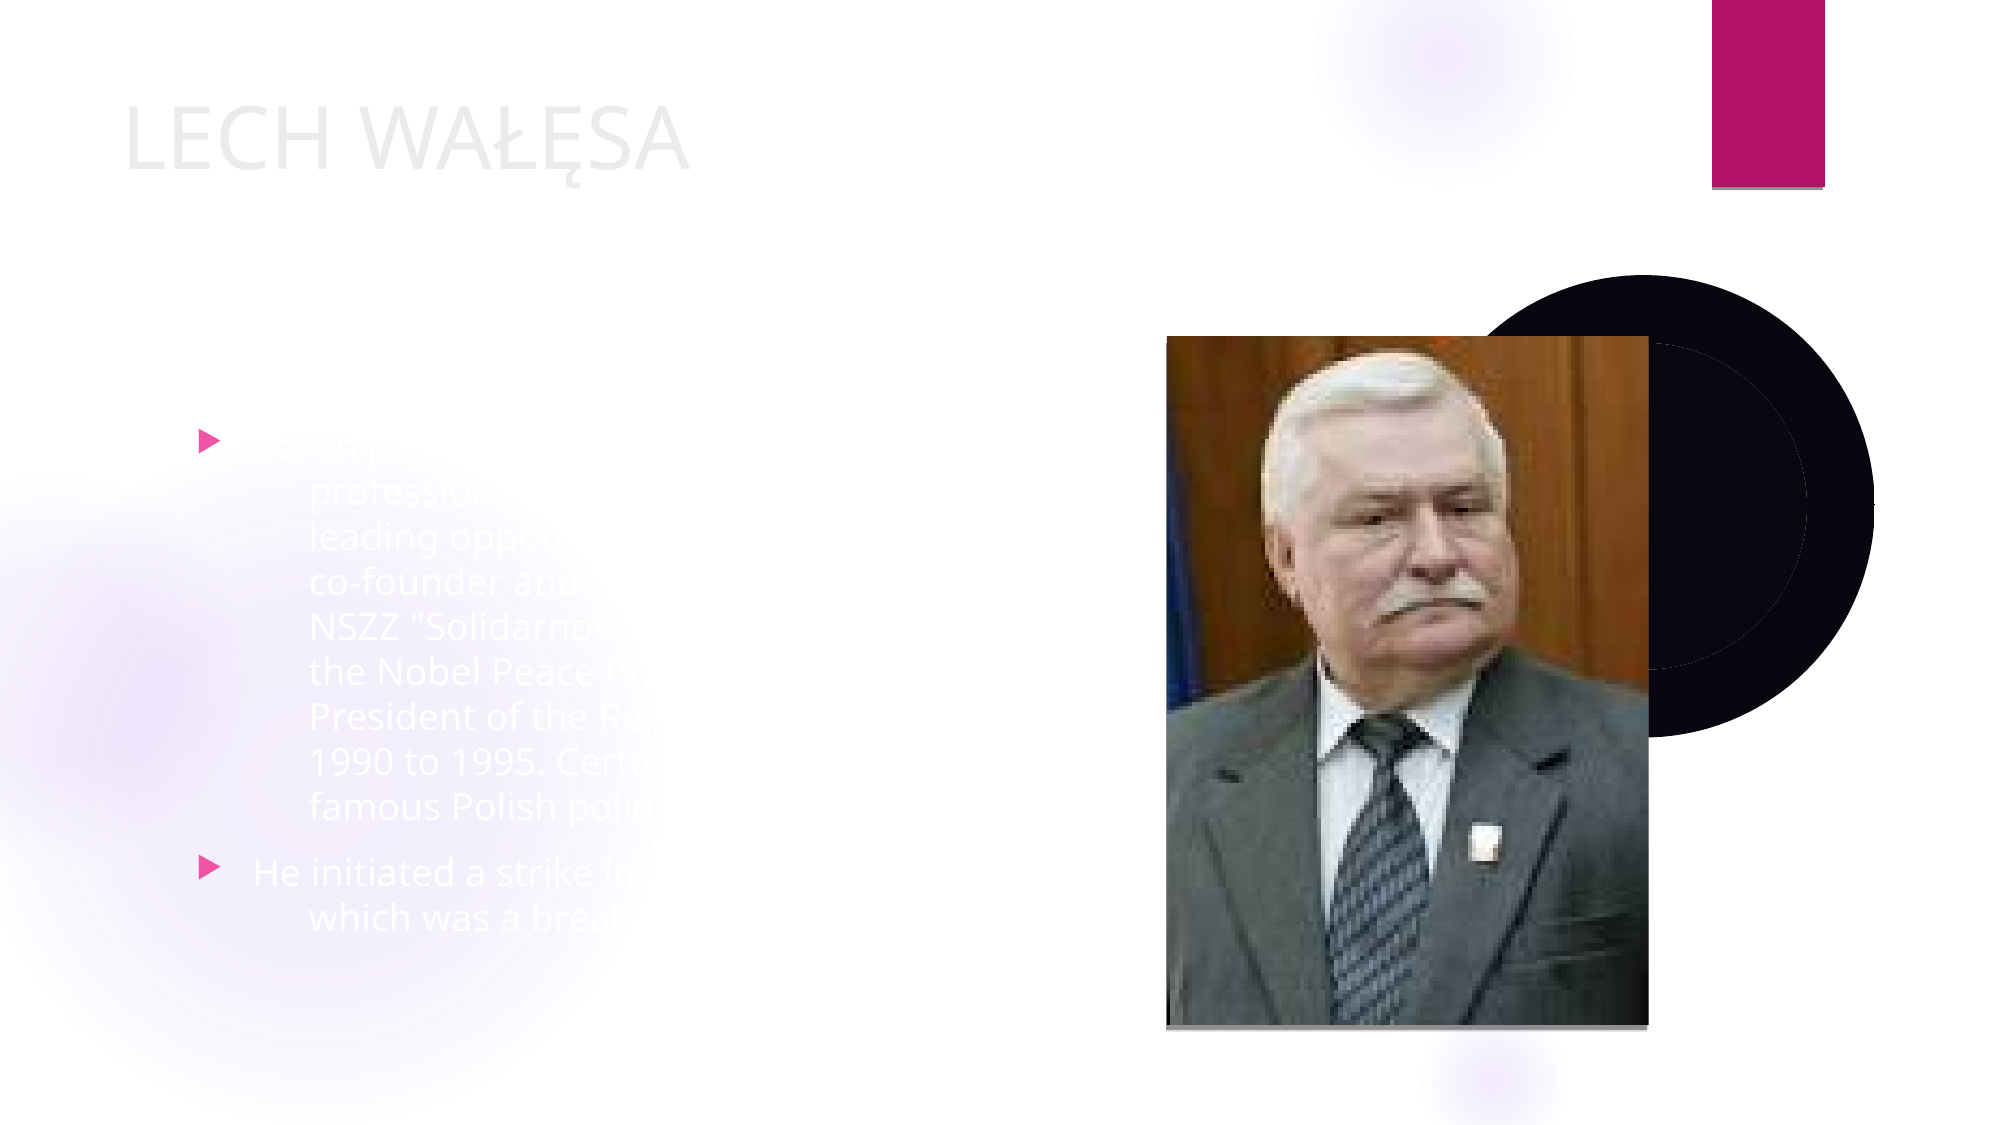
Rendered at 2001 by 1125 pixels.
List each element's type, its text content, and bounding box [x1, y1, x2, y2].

list Polish politician and trade union activist, professional electrician. One of the leading opponents in the period of PRL, co-founder and first president of the NSZZ "Solidarność", in 1983 recipient of the Nobel Peace Prize. He was the President of the Republic of Poland from 1990 to 1995. Certainly one of the most famous Polish politicians in the world. He initiated a strike in the Gdansk shipyard, which was a breakthrough moment. [181, 336, 1061, 1026]
picture [1166, 336, 1649, 1026]
title LECH WAŁĘSA [106, 74, 1649, 305]
